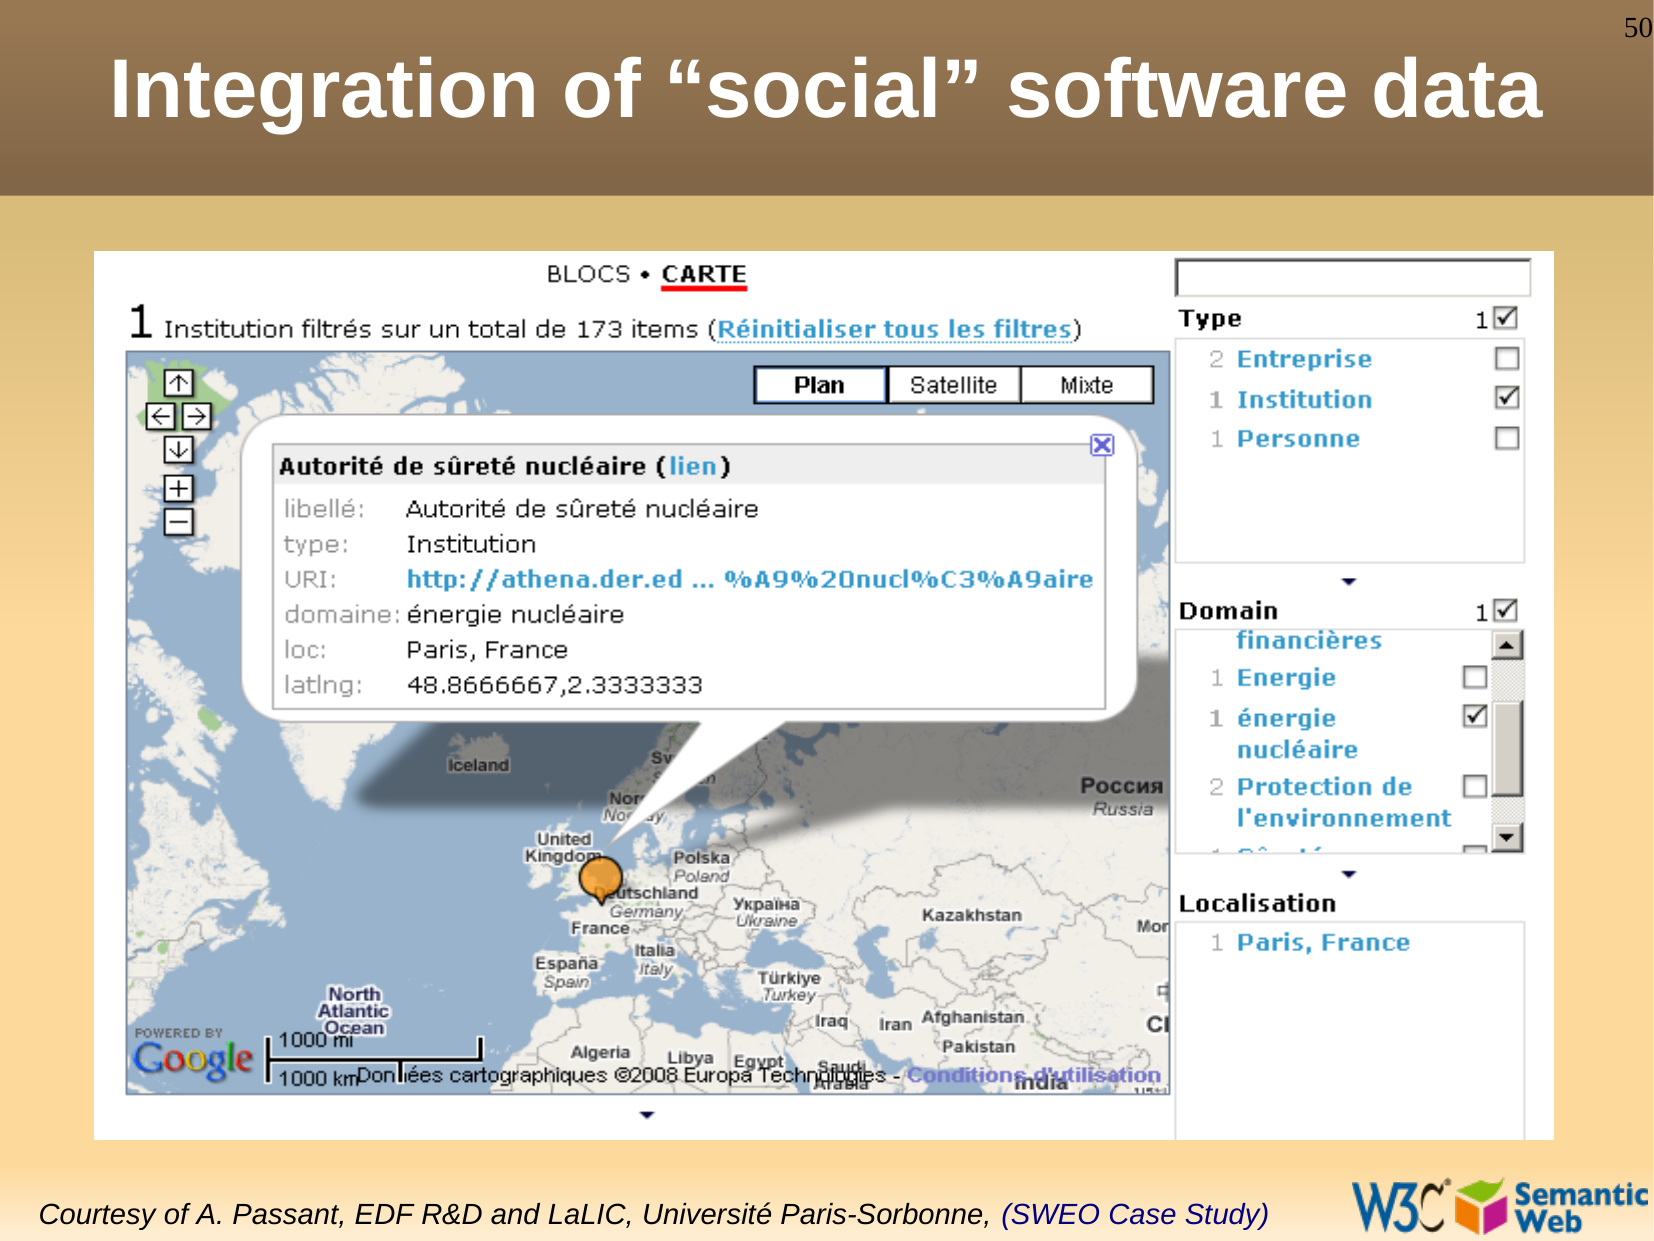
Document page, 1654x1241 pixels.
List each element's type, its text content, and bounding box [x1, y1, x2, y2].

picture [0, 141, 1654, 1241]
text_box Courtesy of A. Passant, EDF R&D and LaLIC, Université Paris-Sorbonne, (SWEO Case Study) [23, 1192, 1556, 1241]
title Integration of “social” software data [0, 36, 1654, 141]
picture [1642, 19, 1649, 36]
picture [0, 0, 1654, 36]
